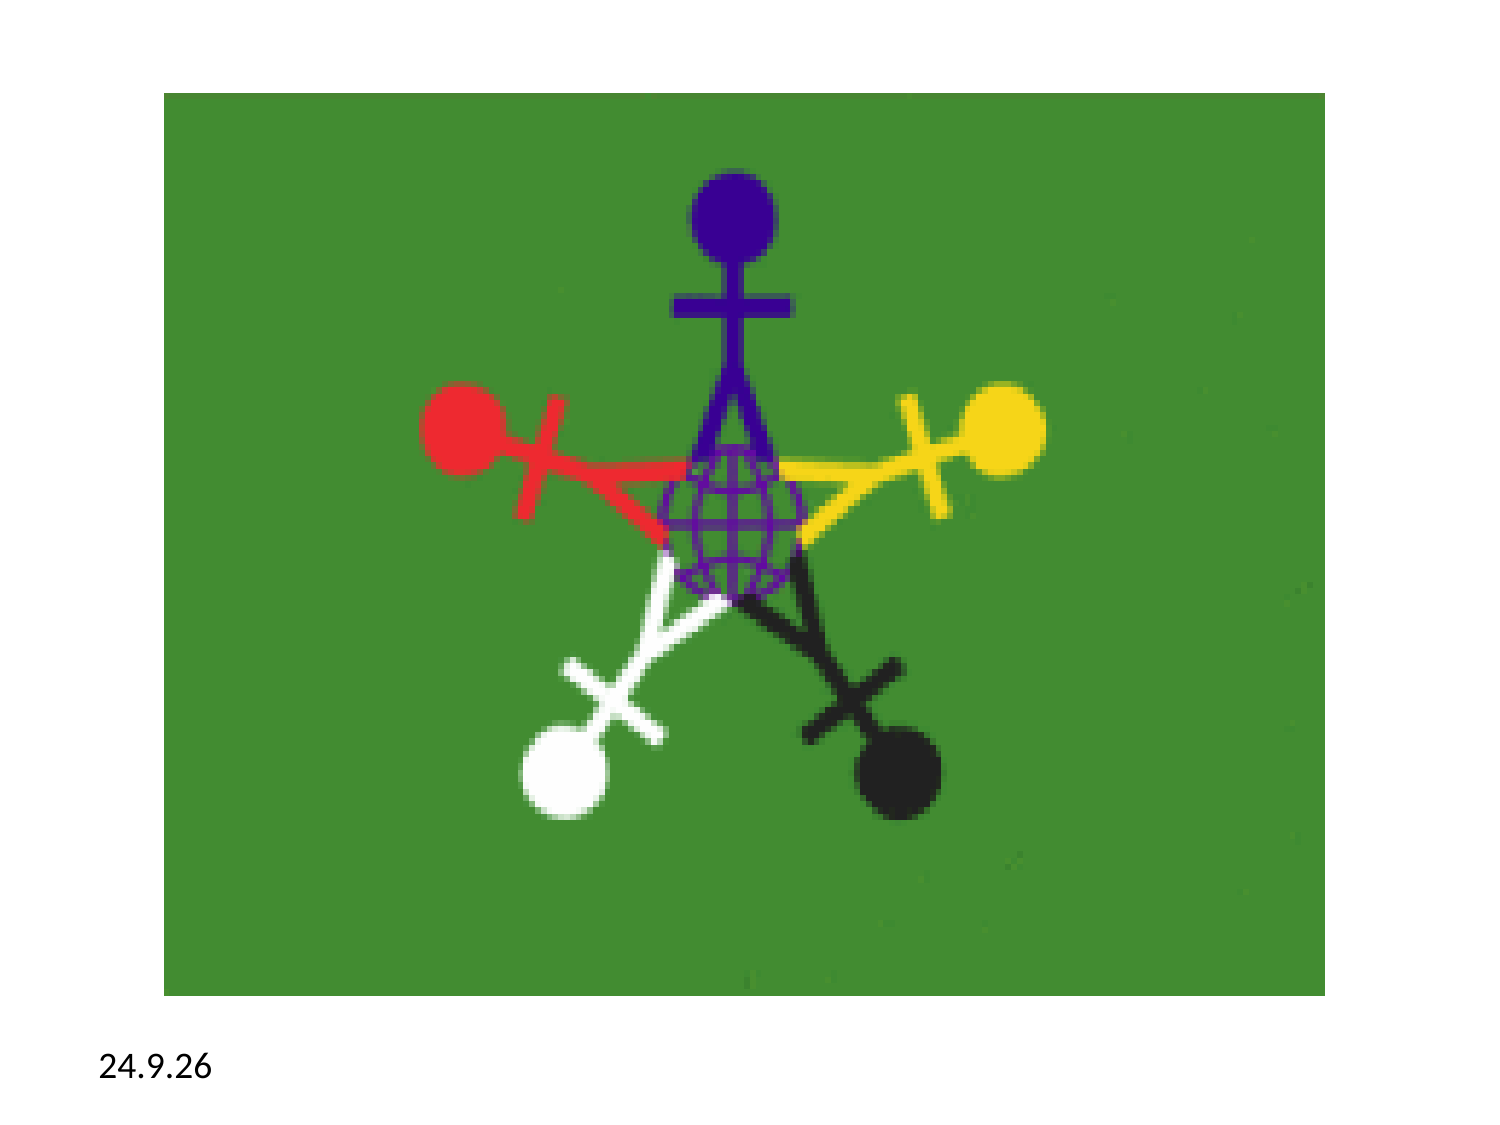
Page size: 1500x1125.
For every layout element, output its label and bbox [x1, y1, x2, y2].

picture [164, 93, 1325, 997]
